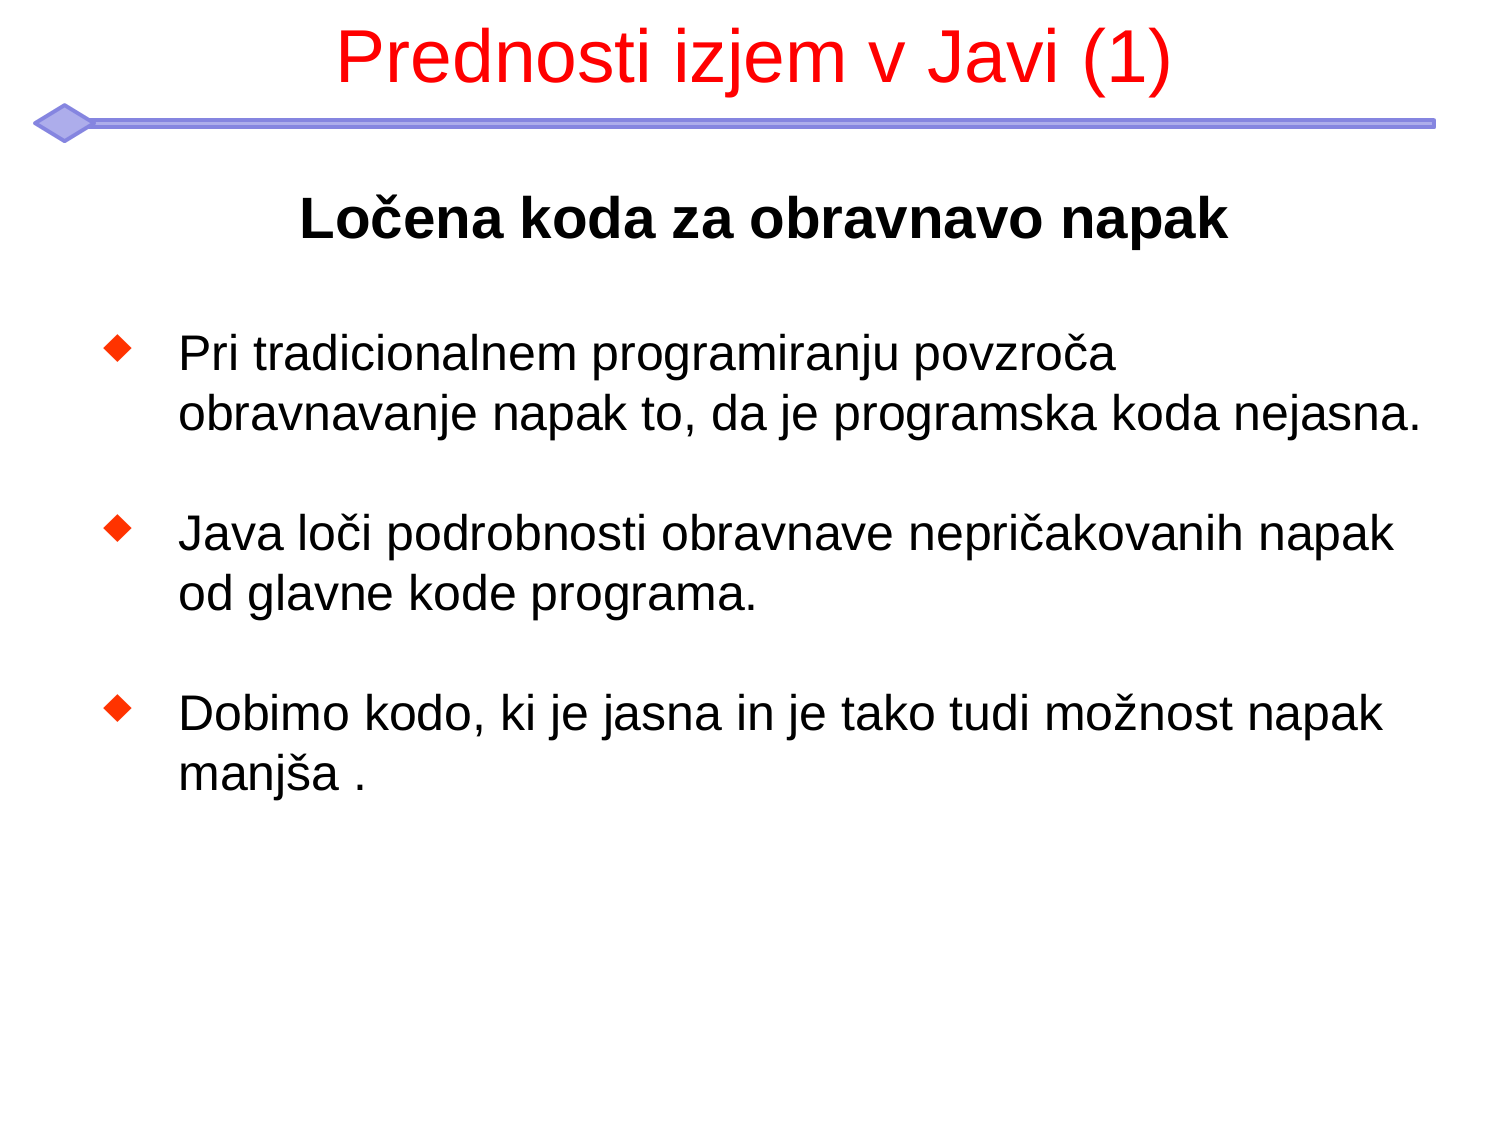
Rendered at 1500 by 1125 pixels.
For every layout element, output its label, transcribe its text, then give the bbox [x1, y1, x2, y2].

text_box Ločena koda za obravnavo napak Pri tradicionalnem programiranju povzroča obravnavanje napak to, da je programska koda nejasna. Java loči podrobnosti obravnave nepričakovanih napak od glavne kode programa. Dobimo kodo, ki je jasna in je tako tudi možnost napak manjša . [88, 172, 1442, 809]
title Prednosti izjem v Javi (1) [117, 0, 1393, 106]
picture [33, 103, 1436, 143]
